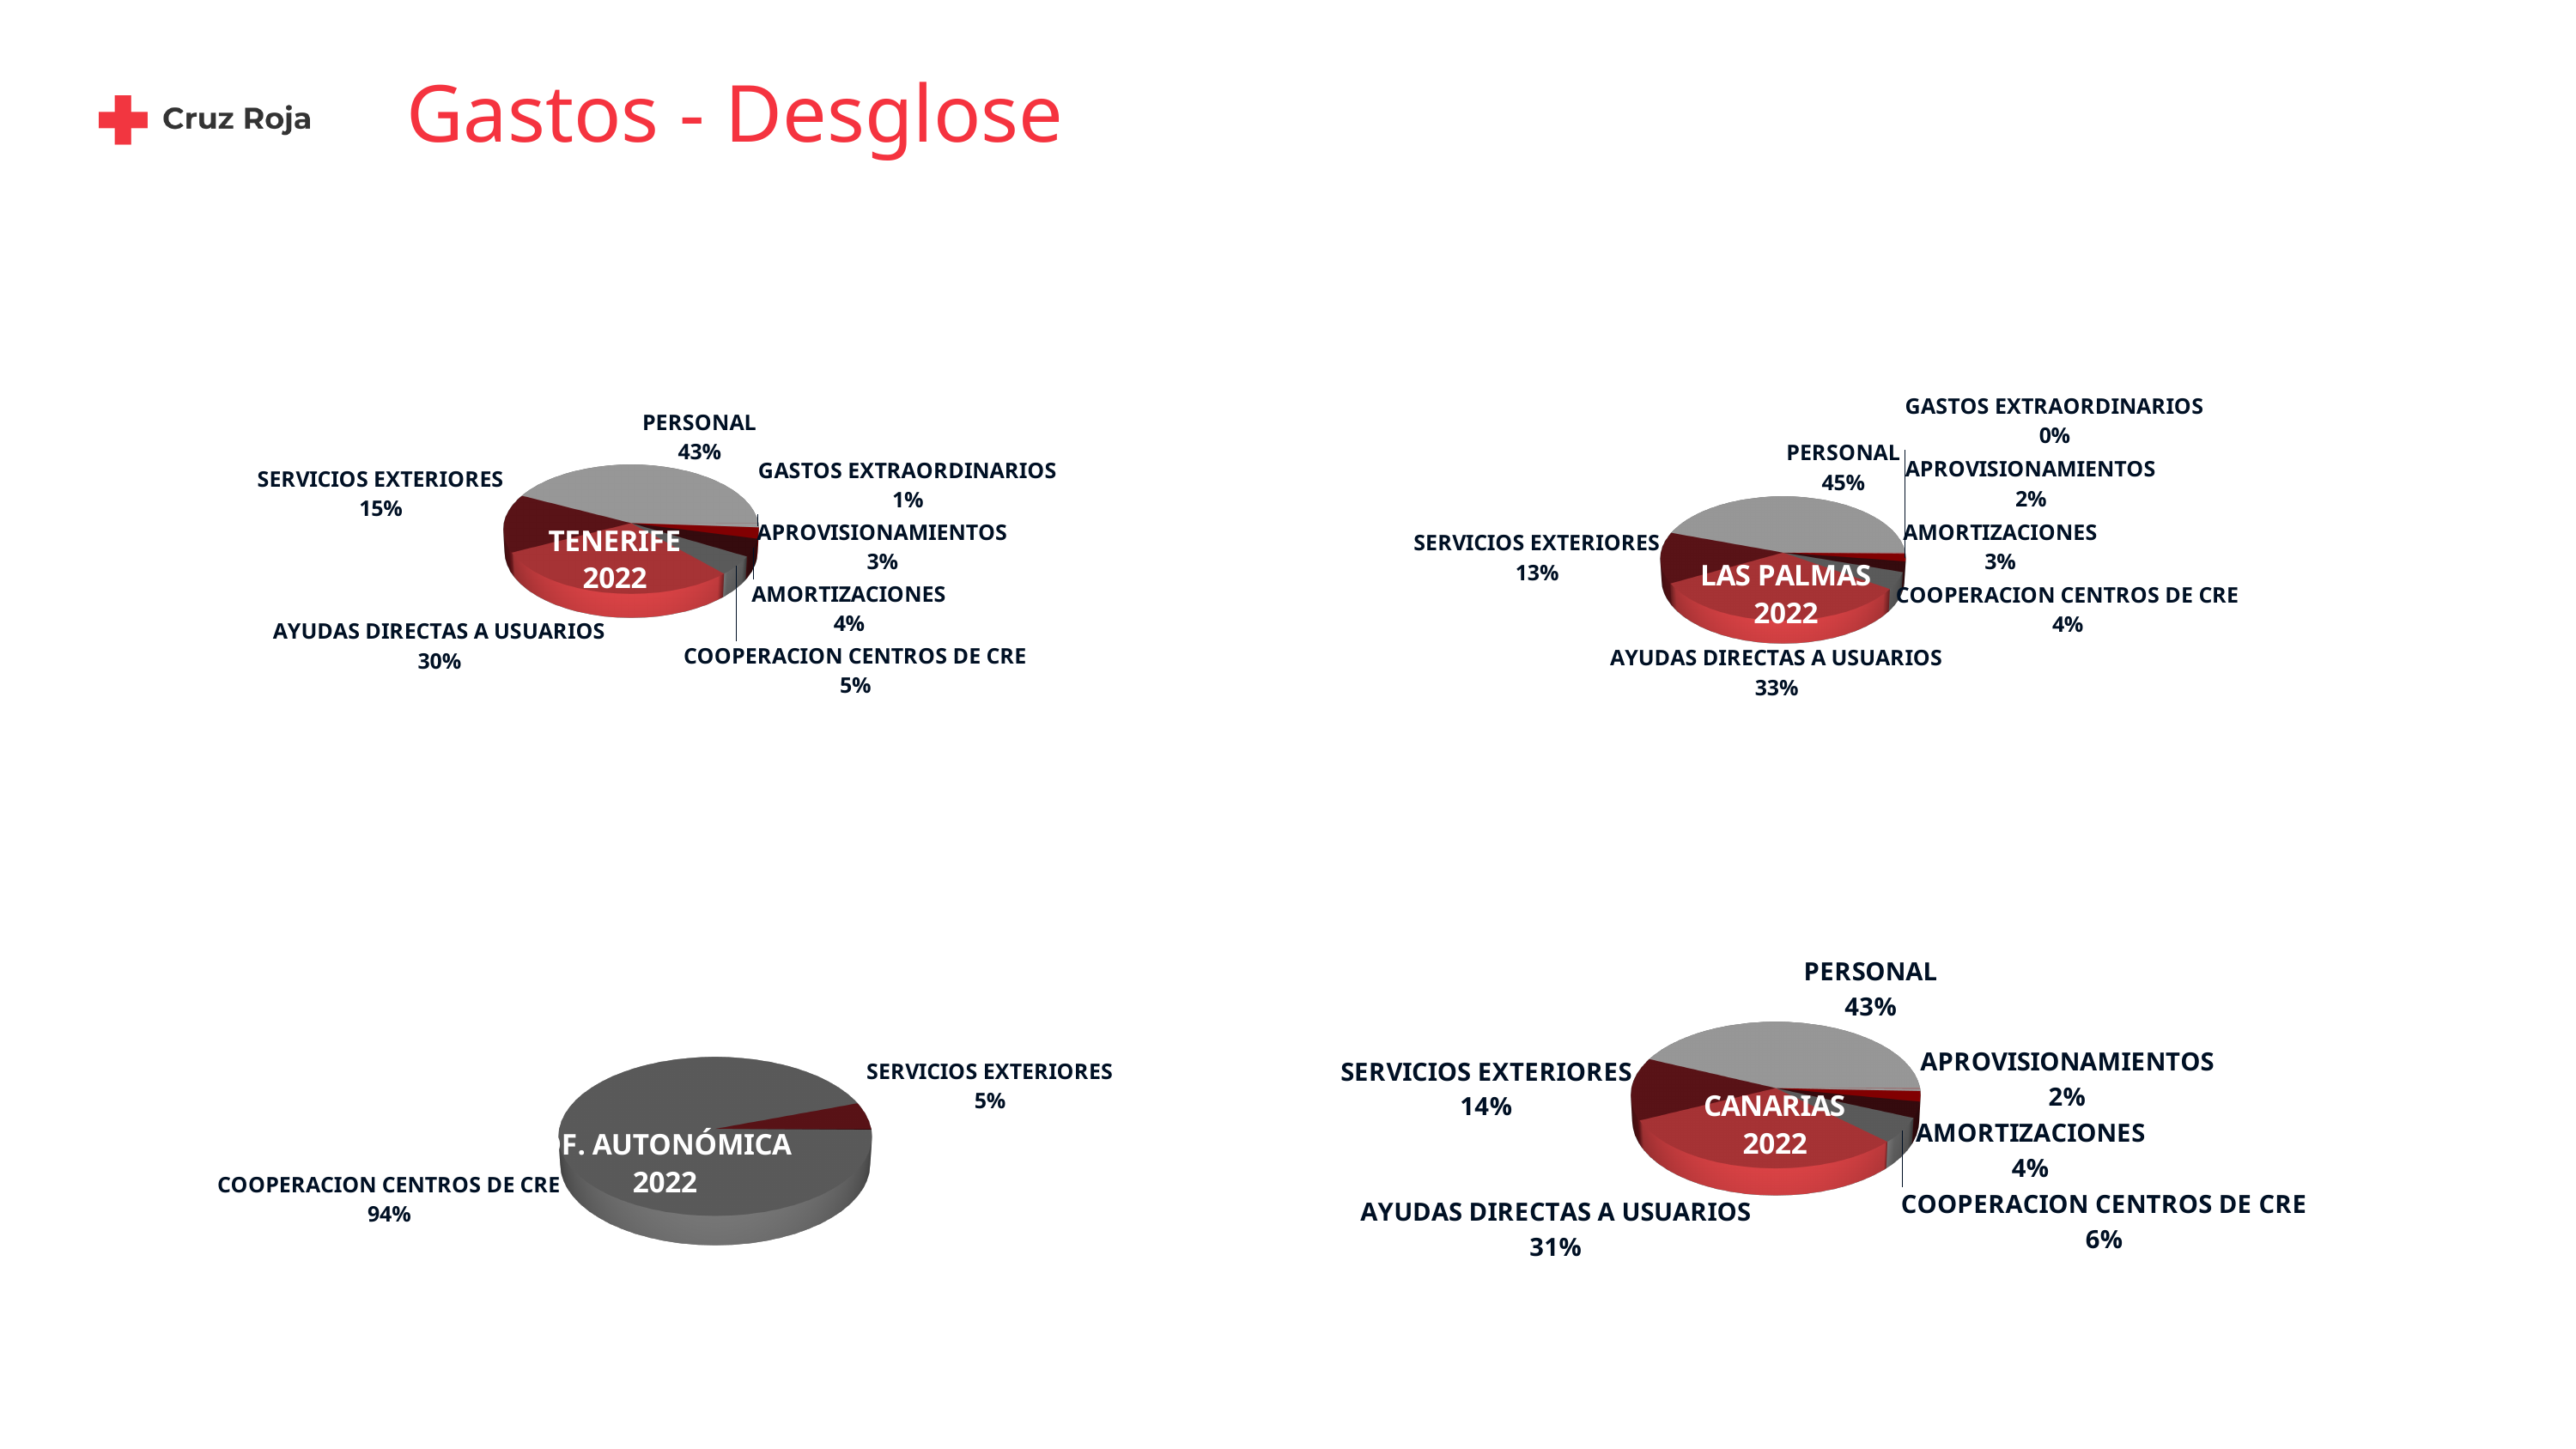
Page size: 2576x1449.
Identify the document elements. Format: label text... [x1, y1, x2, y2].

text_box Gastos - Desglose [393, 75, 2501, 165]
chart [243, 217, 1089, 756]
chart [215, 809, 1117, 1348]
chart [1321, 221, 2315, 1317]
